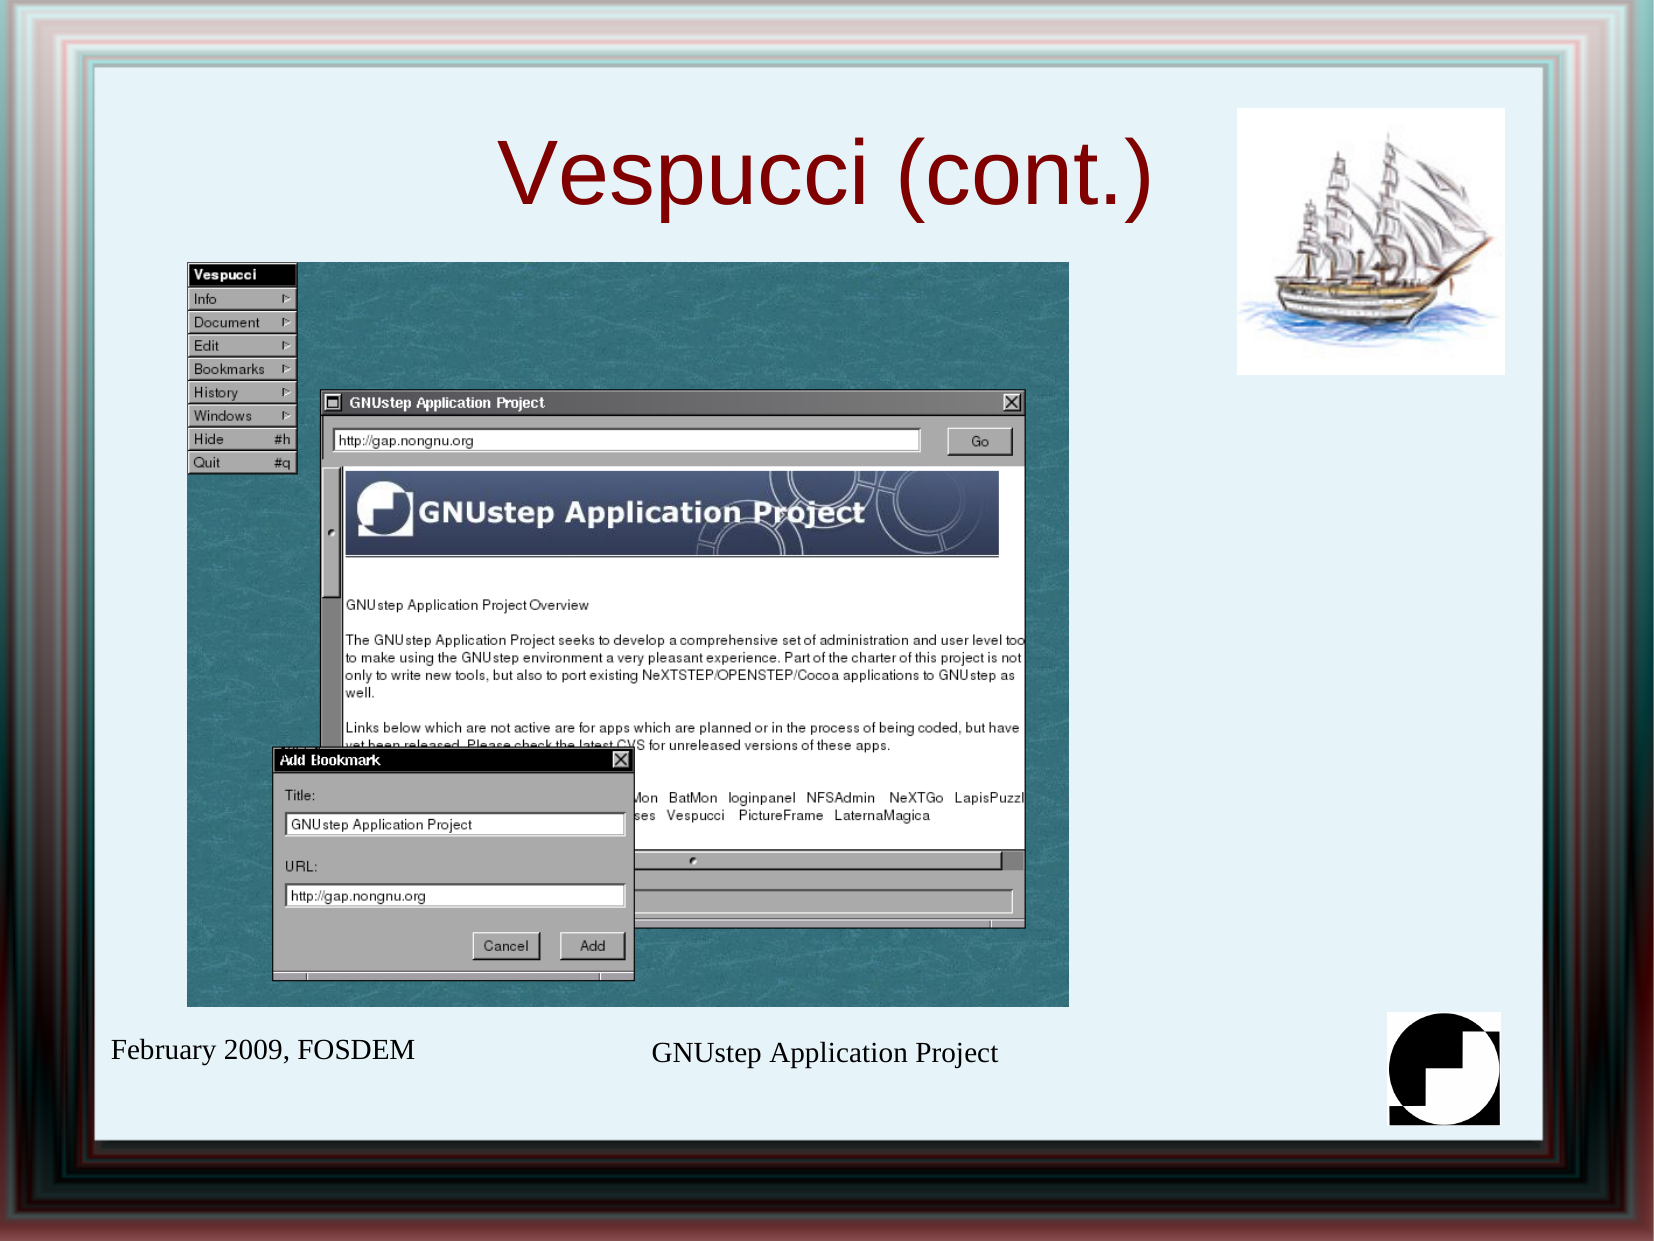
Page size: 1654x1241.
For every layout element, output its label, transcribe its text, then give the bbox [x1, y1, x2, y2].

title Vespucci (cont.) [118, 95, 1536, 250]
picture [0, 0, 1654, 1241]
